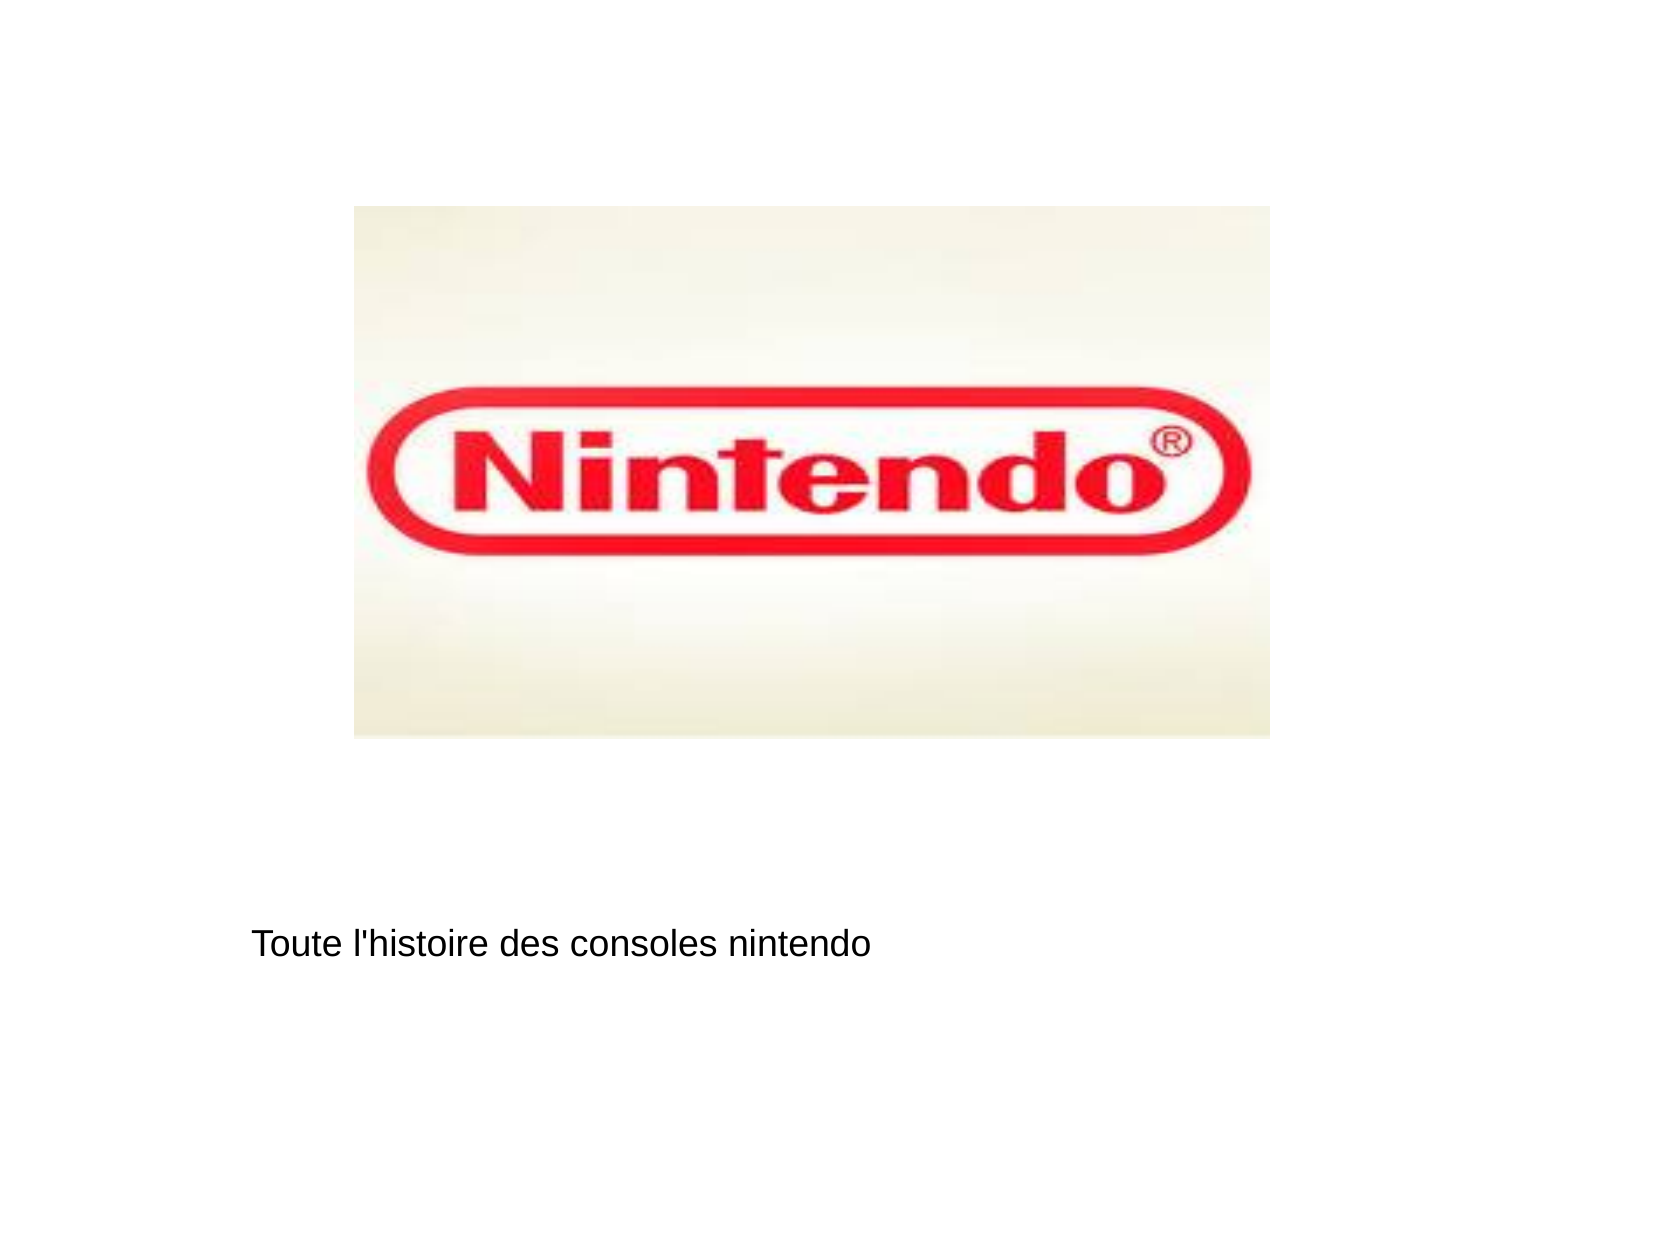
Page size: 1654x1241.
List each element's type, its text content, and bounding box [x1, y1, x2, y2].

picture [354, 206, 1270, 739]
subtitle Nintendo [82, 49, 1571, 1109]
text_box Toute l'histoire des consoles nintendo [236, 915, 945, 973]
